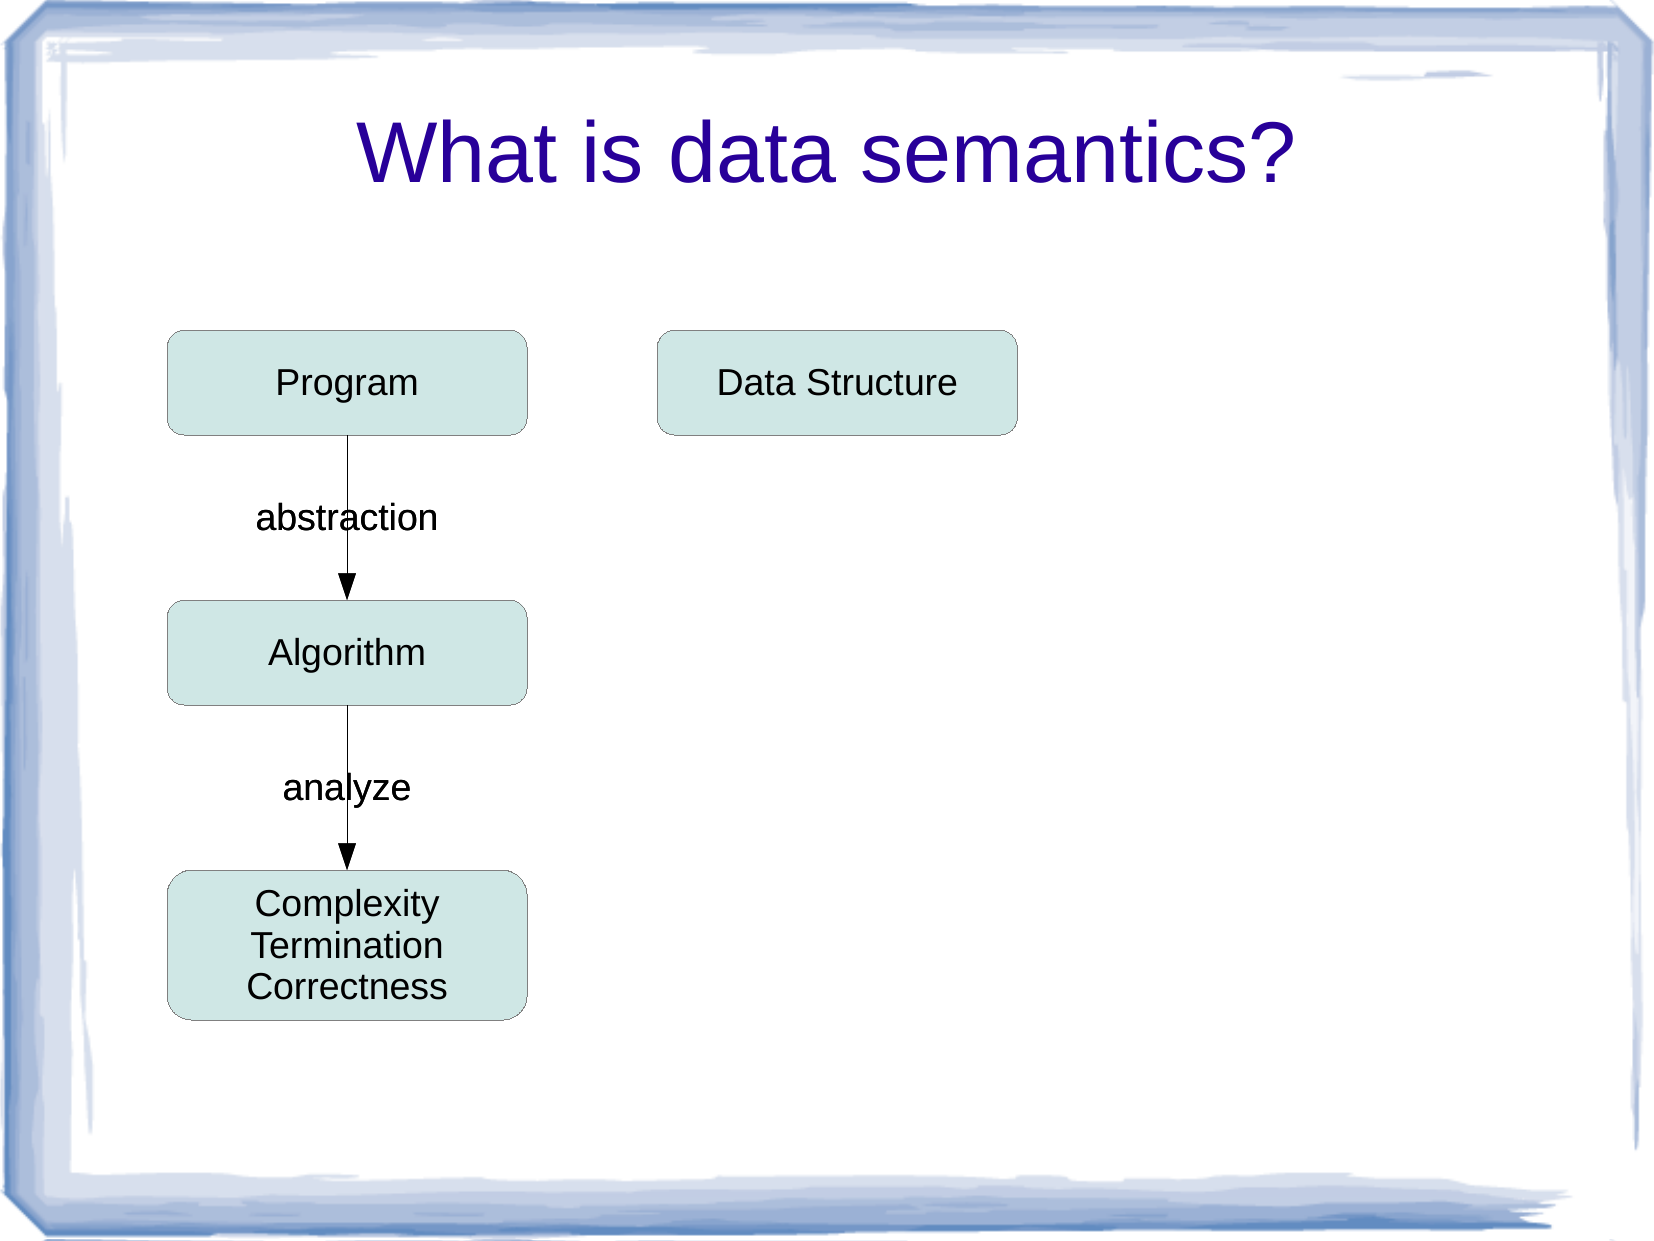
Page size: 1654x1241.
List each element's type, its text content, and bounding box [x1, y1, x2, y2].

title What is data semantics? [82, 49, 1571, 257]
text_box Program [167, 330, 528, 436]
text_box Data Structure [657, 330, 1018, 436]
text_box Algorithm [167, 600, 528, 706]
text_box Complexity Termination Correctness [167, 870, 528, 1021]
picture [0, 0, 1654, 1241]
